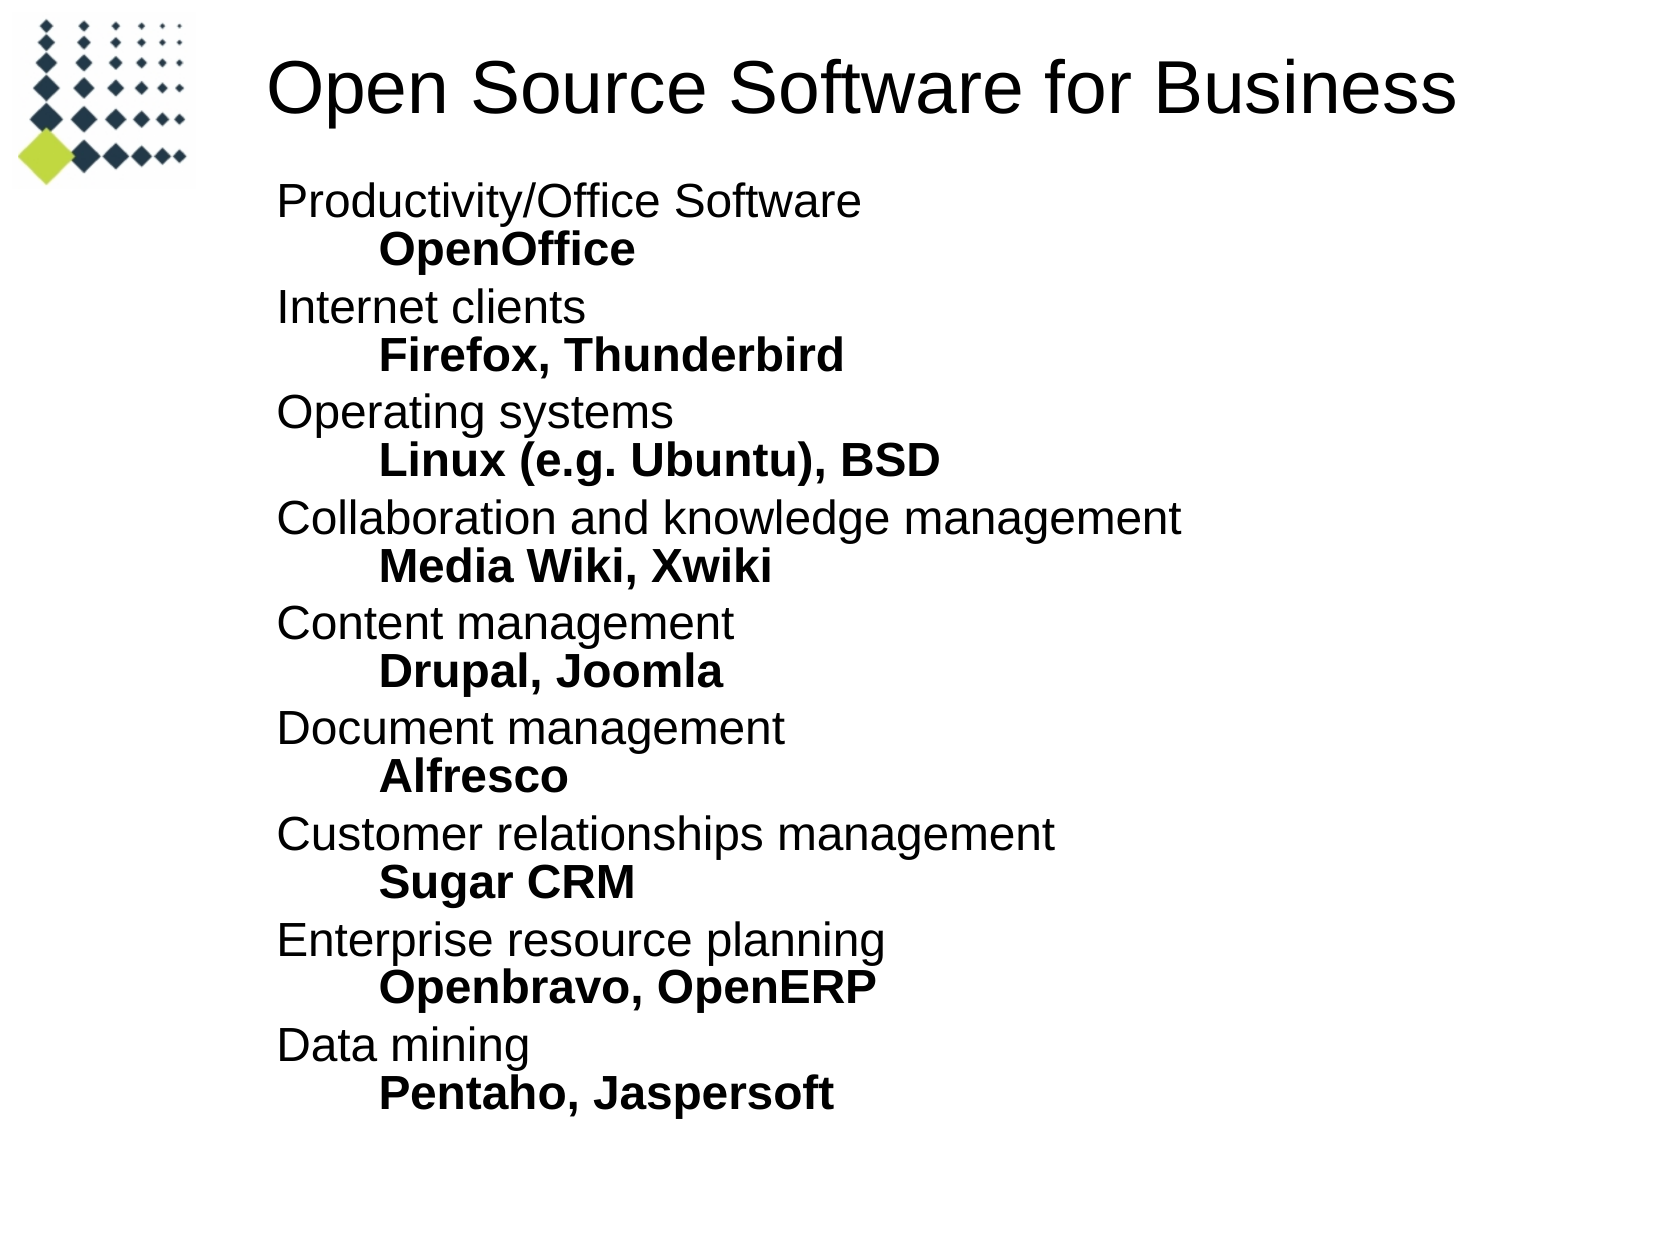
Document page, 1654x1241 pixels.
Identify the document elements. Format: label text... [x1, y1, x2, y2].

picture [12, 12, 196, 189]
list Productivity/Office Software OpenOffice Internet clients Firefox, Thunderbird Operating systems Linux (e.g. Ubuntu), BSD Collaboration and knowledge management Media Wiki, Xwiki Content management Drupal, Joomla Document management Alfresco Customer relationships management Sugar CRM Enterprise resource planning Openbravo, OpenERP Data mining Pentaho, Jaspersoft [230, 174, 1229, 1123]
title Open Source Software for Business [153, 41, 1571, 140]
